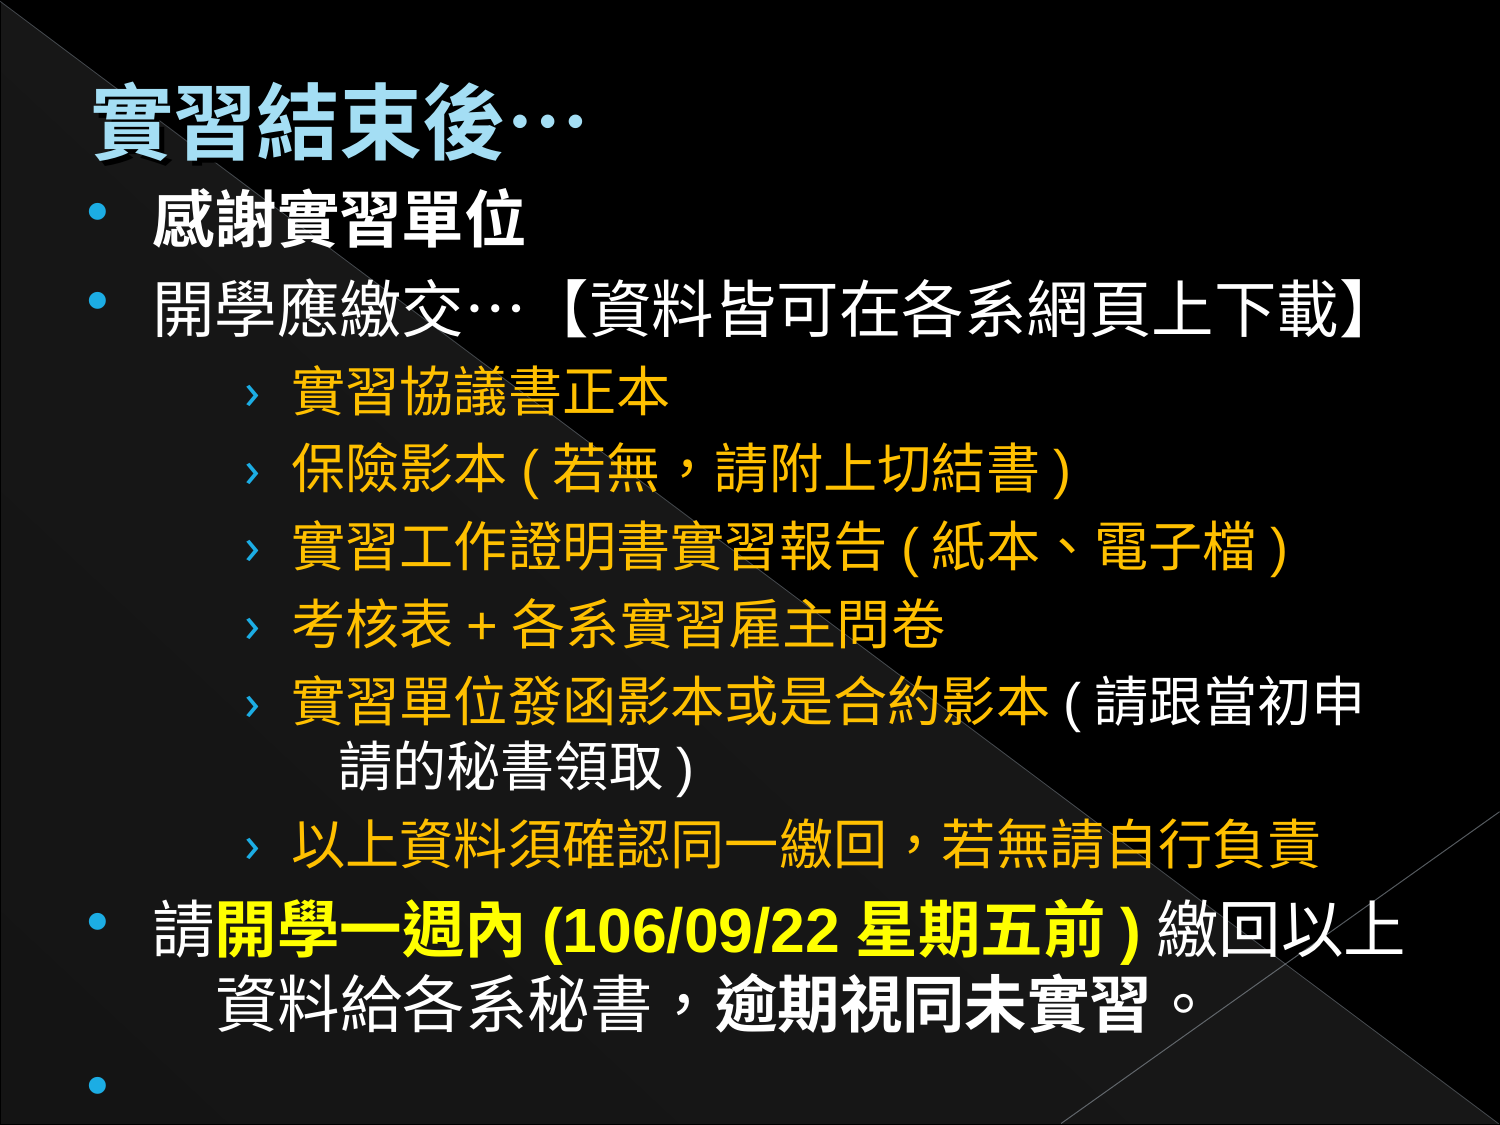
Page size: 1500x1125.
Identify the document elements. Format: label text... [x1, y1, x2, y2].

list 感謝實習單位 開學應繳交…【資料皆可在各系網頁上下載】 實習協議書正本 保險影本(若無，請附上切結書) 實習工作證明書實習報告(紙本、電子檔) 考核表+各系實習雇主問卷 實習單位發函影本或是合約影本(請跟當初申請的秘書領取) 以上資料須確認同一繳回，若無請自行負責 請開學一週內(106/09/22星期五前)繳回以上資料給各系秘書，逾期視同未實習。 [53, 172, 1426, 1106]
title 實習結束後… [75, 43, 1426, 172]
